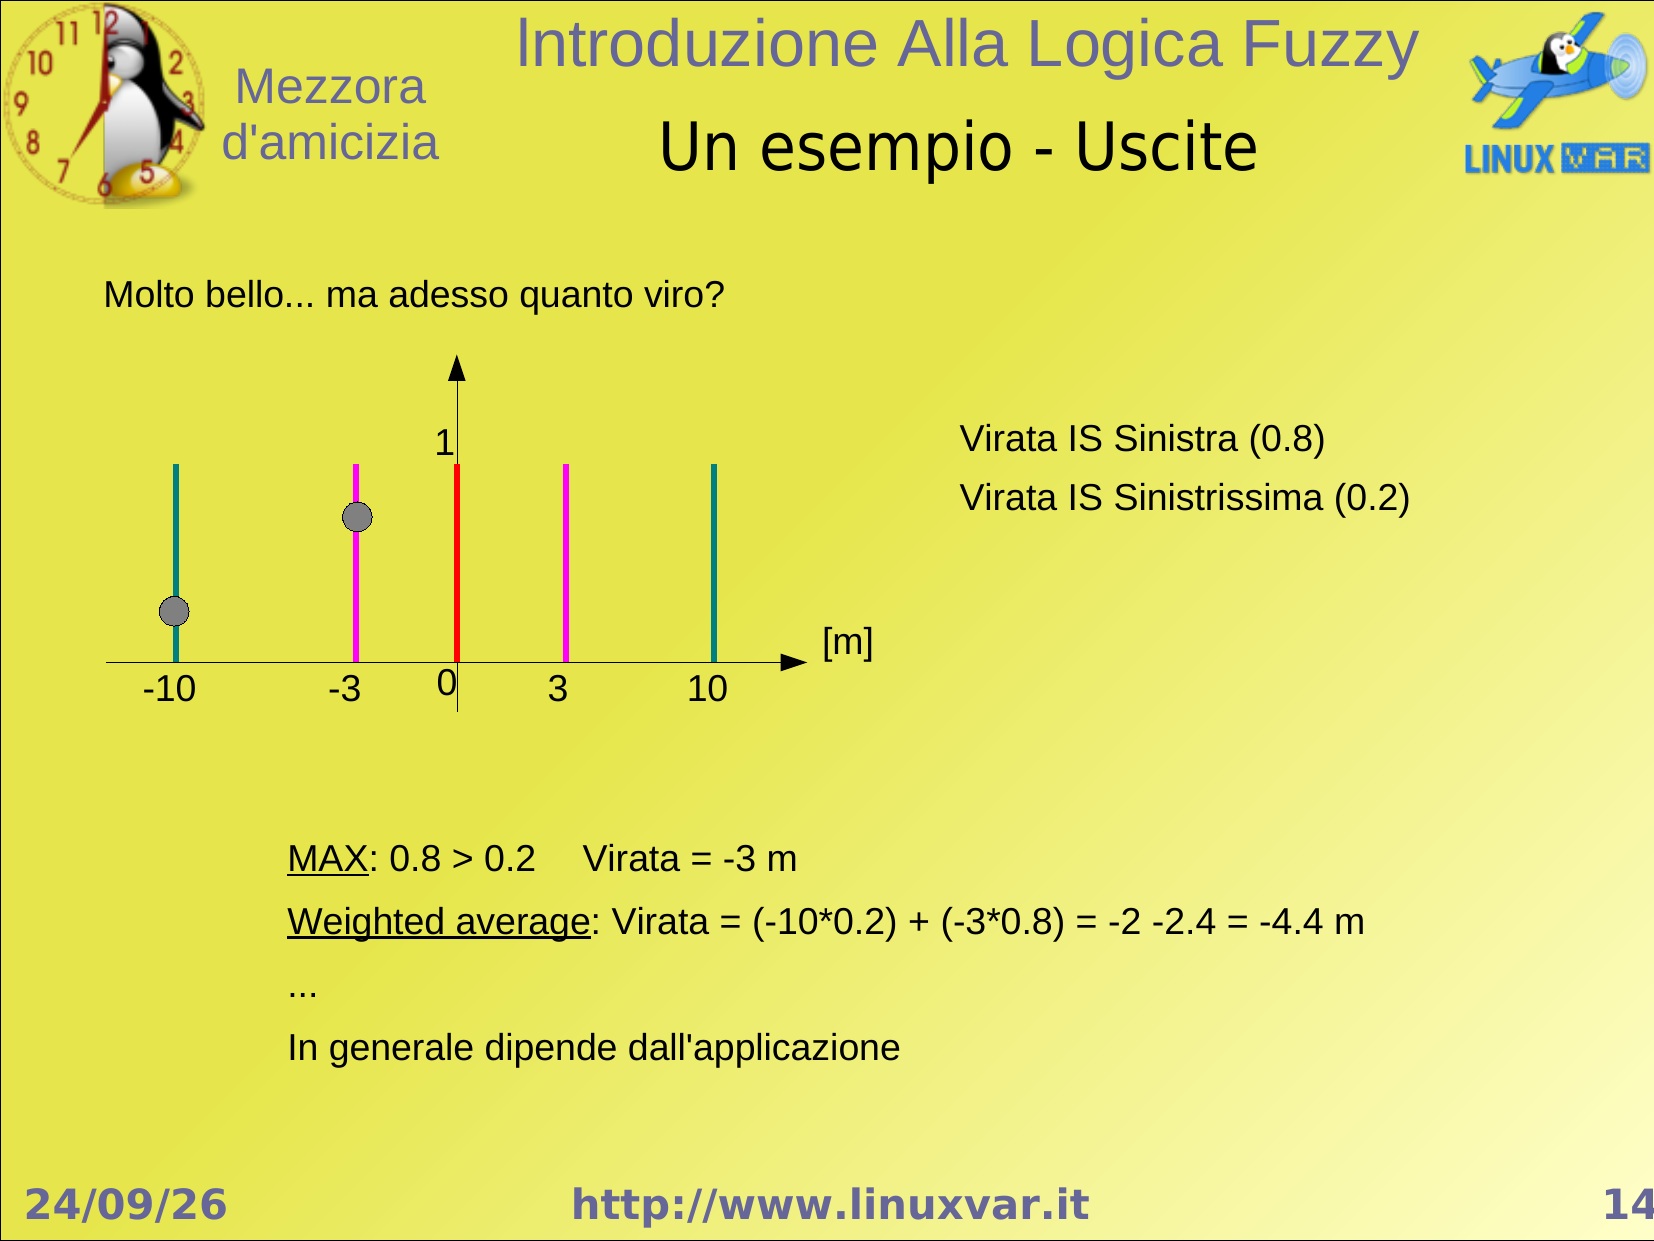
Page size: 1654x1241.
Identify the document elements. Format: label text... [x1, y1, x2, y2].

text_box Virata IS Sinistrissima (0.2) [944, 469, 1427, 527]
text_box [159, 596, 190, 627]
text_box [m] [807, 612, 916, 709]
text_box [342, 501, 373, 532]
text_box -3 [313, 660, 397, 727]
text_box MAX: 0.8 > 0.2 Virata = -3 m Weighted average: Virata = (-10*0.2) + (-3*0.8) = -2 -2.4 = -4.4 m ... In generale dipende dall'applicazione [272, 809, 1382, 1055]
text_box 1 [419, 413, 487, 473]
text_box Virata IS Sinistra (0.8) [944, 410, 1342, 468]
picture [1464, 0, 1654, 190]
picture [0, 0, 209, 209]
text_box 0 [421, 654, 489, 721]
title Un esempio - Uscite [472, 88, 1447, 207]
text_box 10 [672, 660, 751, 727]
text_box Molto bello... ma adesso quanto viro? [88, 265, 740, 323]
text_box 3 [532, 660, 600, 727]
text_box -10 [127, 660, 213, 727]
